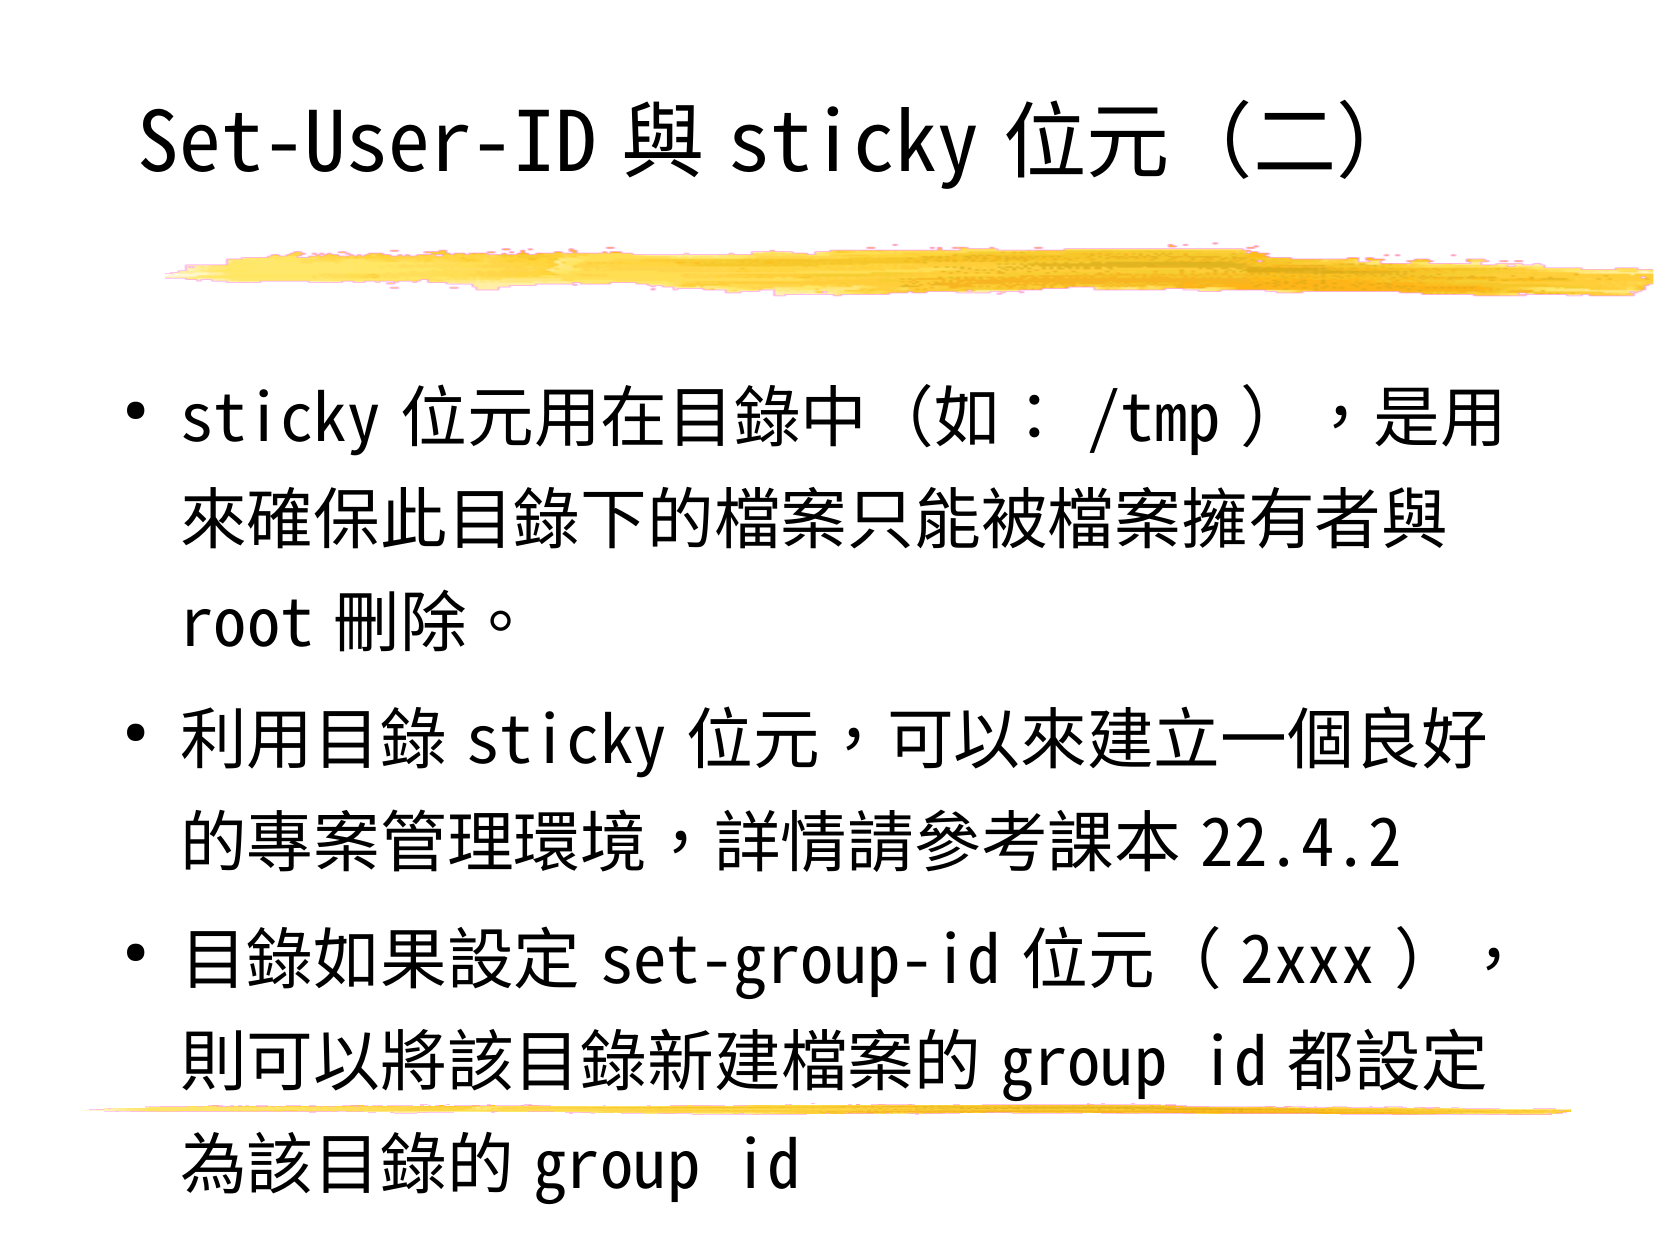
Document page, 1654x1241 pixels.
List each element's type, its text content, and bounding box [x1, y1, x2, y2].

picture [82, 1102, 1571, 1117]
title Set-User-ID與sticky位元（二） [76, 28, 1482, 236]
picture [165, 237, 1654, 308]
list sticky位元用在目錄中（如：/tmp），是用來確保此目錄下的檔案只能被檔案擁有者與 root刪除。 利用目錄sticky位元，可以來建立一個良好的專案管理環境，詳情請參考課本22.4.2 目錄如果設定set-group-id位元（2xxx），則可以將該目錄新建檔案的group id都設定為該目錄的group id [124, 358, 1530, 1103]
